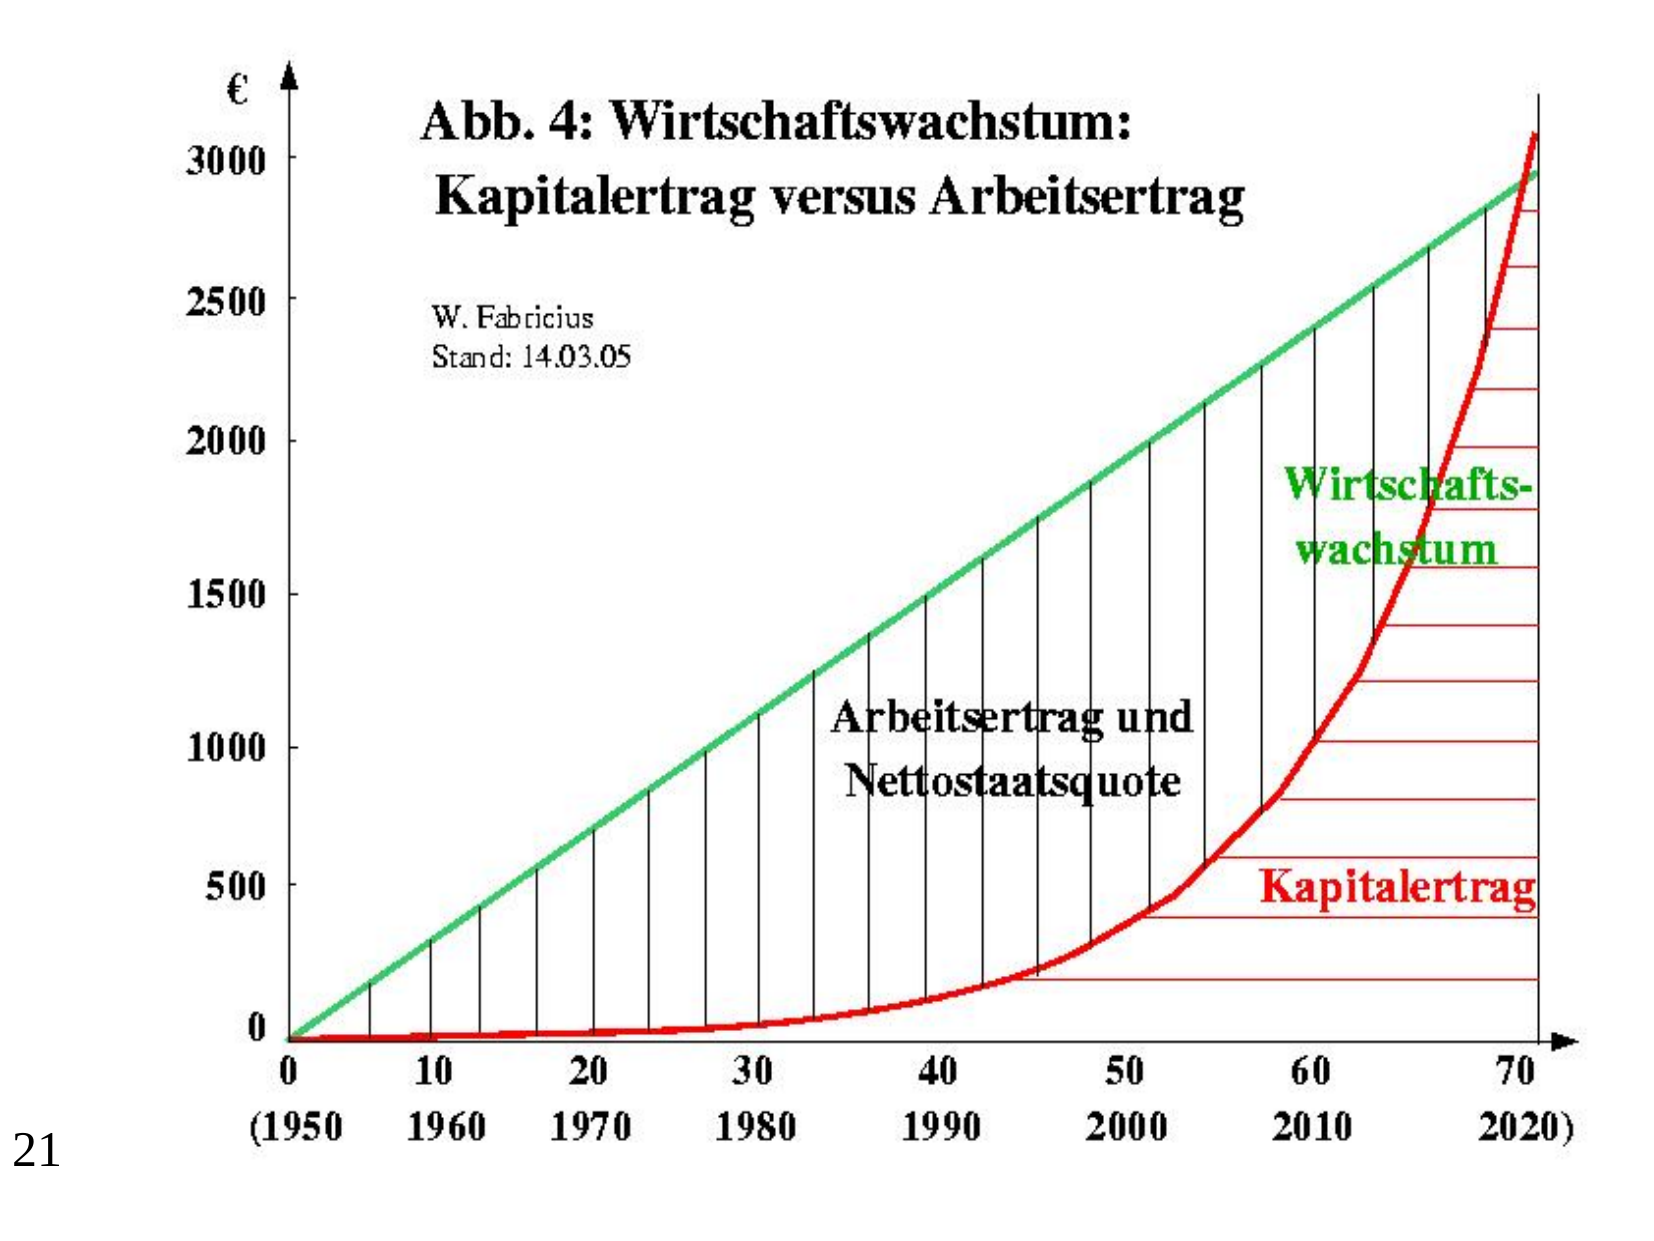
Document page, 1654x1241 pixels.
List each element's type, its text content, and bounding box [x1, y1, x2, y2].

picture [0, 0, 1654, 1232]
text_box <Nummer> [12, 1122, 248, 1183]
